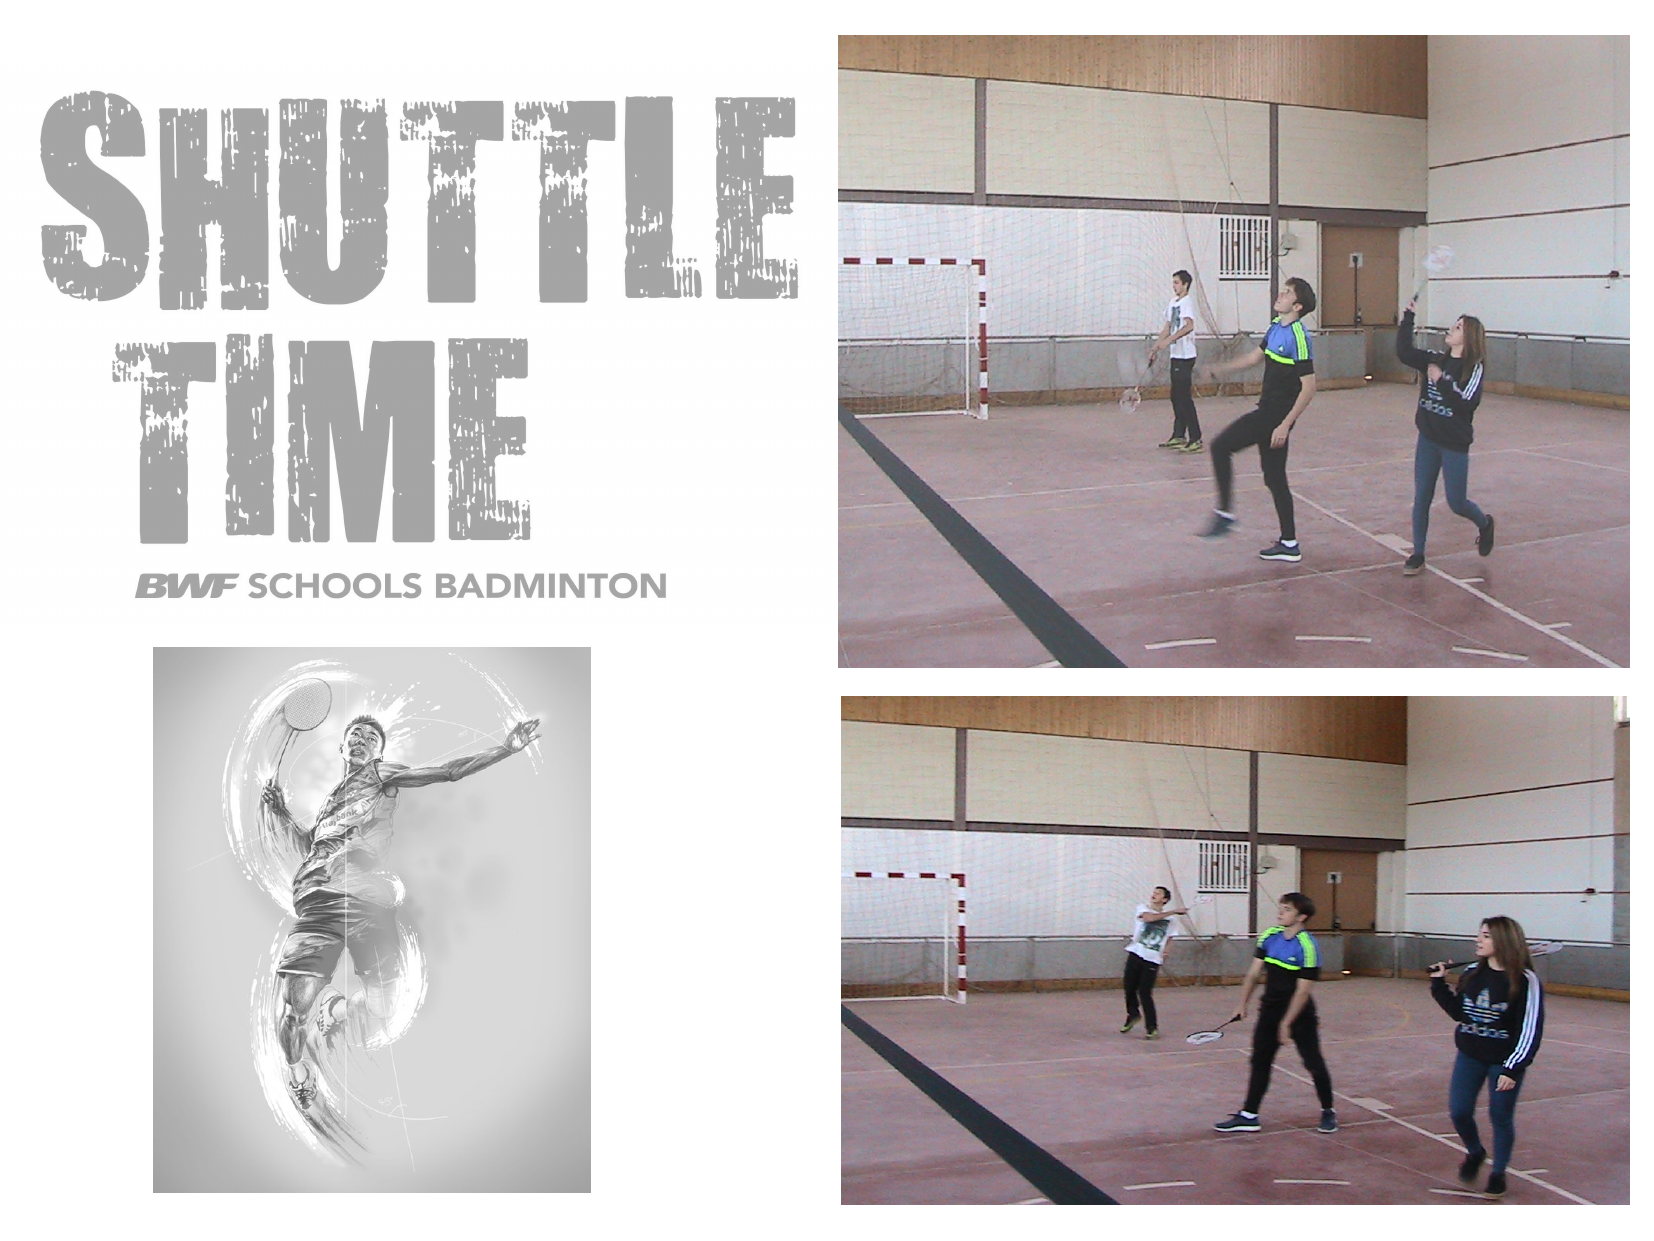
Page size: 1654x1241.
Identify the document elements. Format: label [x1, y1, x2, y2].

picture [841, 696, 1630, 1205]
picture [153, 647, 591, 1193]
picture [0, 35, 1630, 668]
